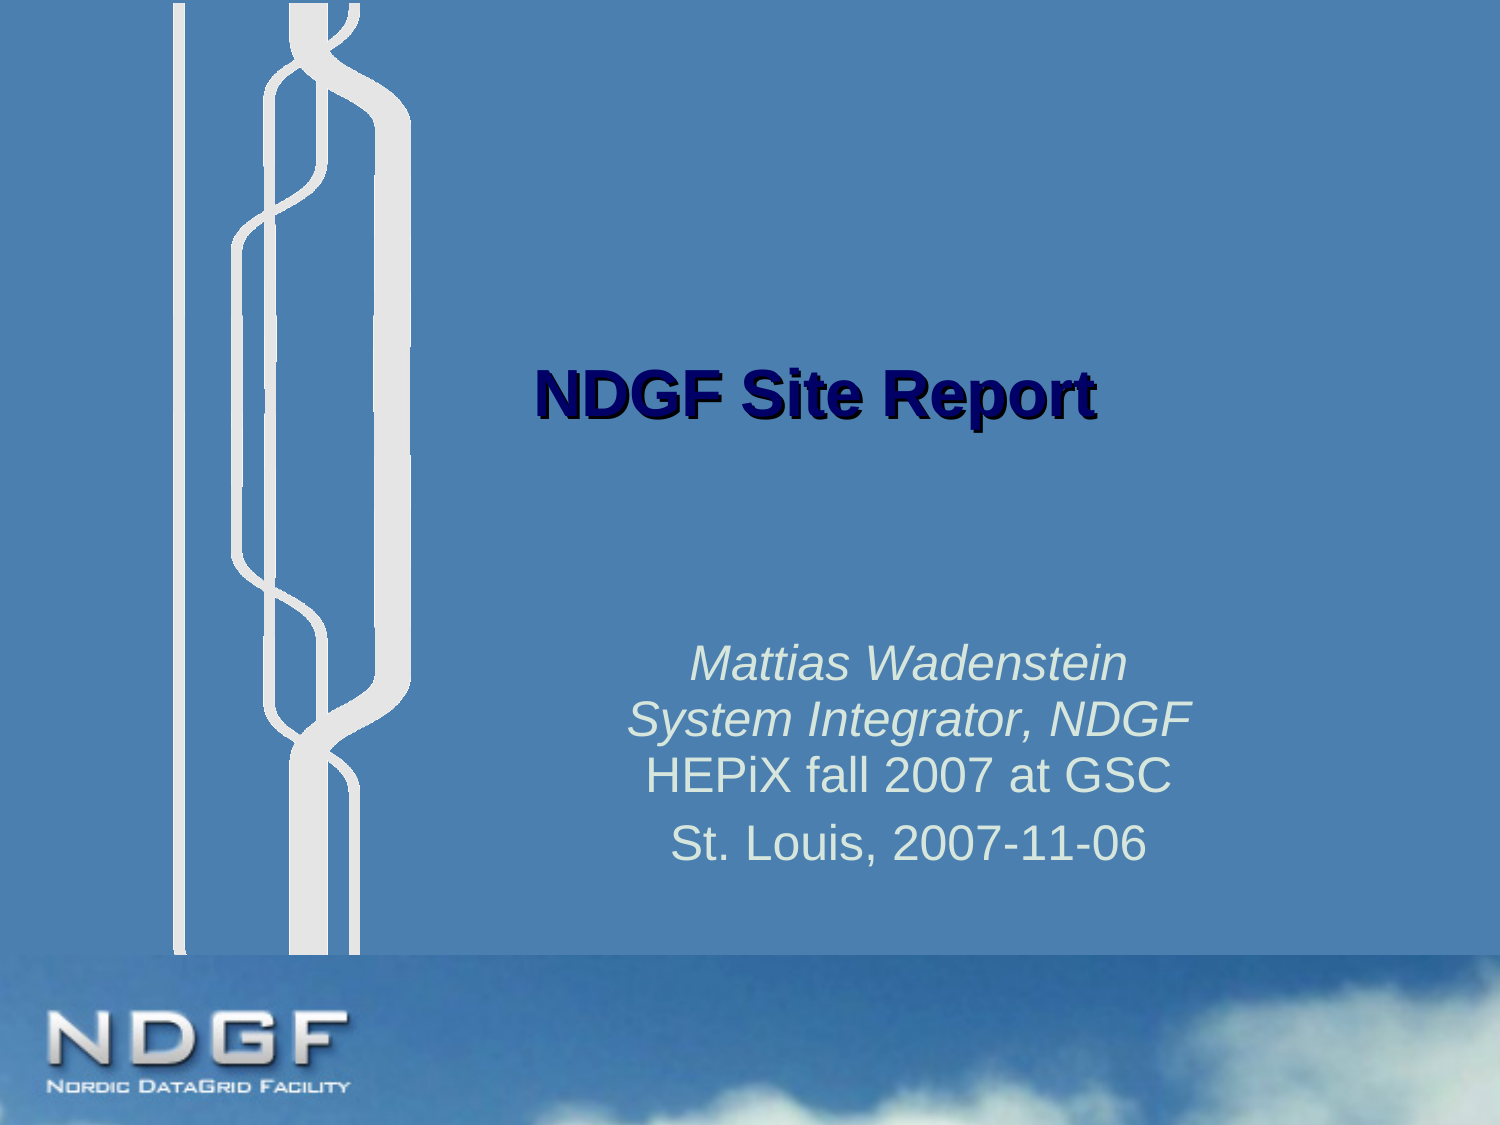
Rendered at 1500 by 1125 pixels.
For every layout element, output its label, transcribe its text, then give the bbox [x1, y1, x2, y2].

picture [0, 3, 1500, 1125]
subtitle Mattias Wadenstein System Integrator, NDGF HEPiX fall 2007 at GSC St. Louis, 2007-11-06 [383, 627, 1434, 916]
title NDGF Site Report [324, 220, 1306, 568]
